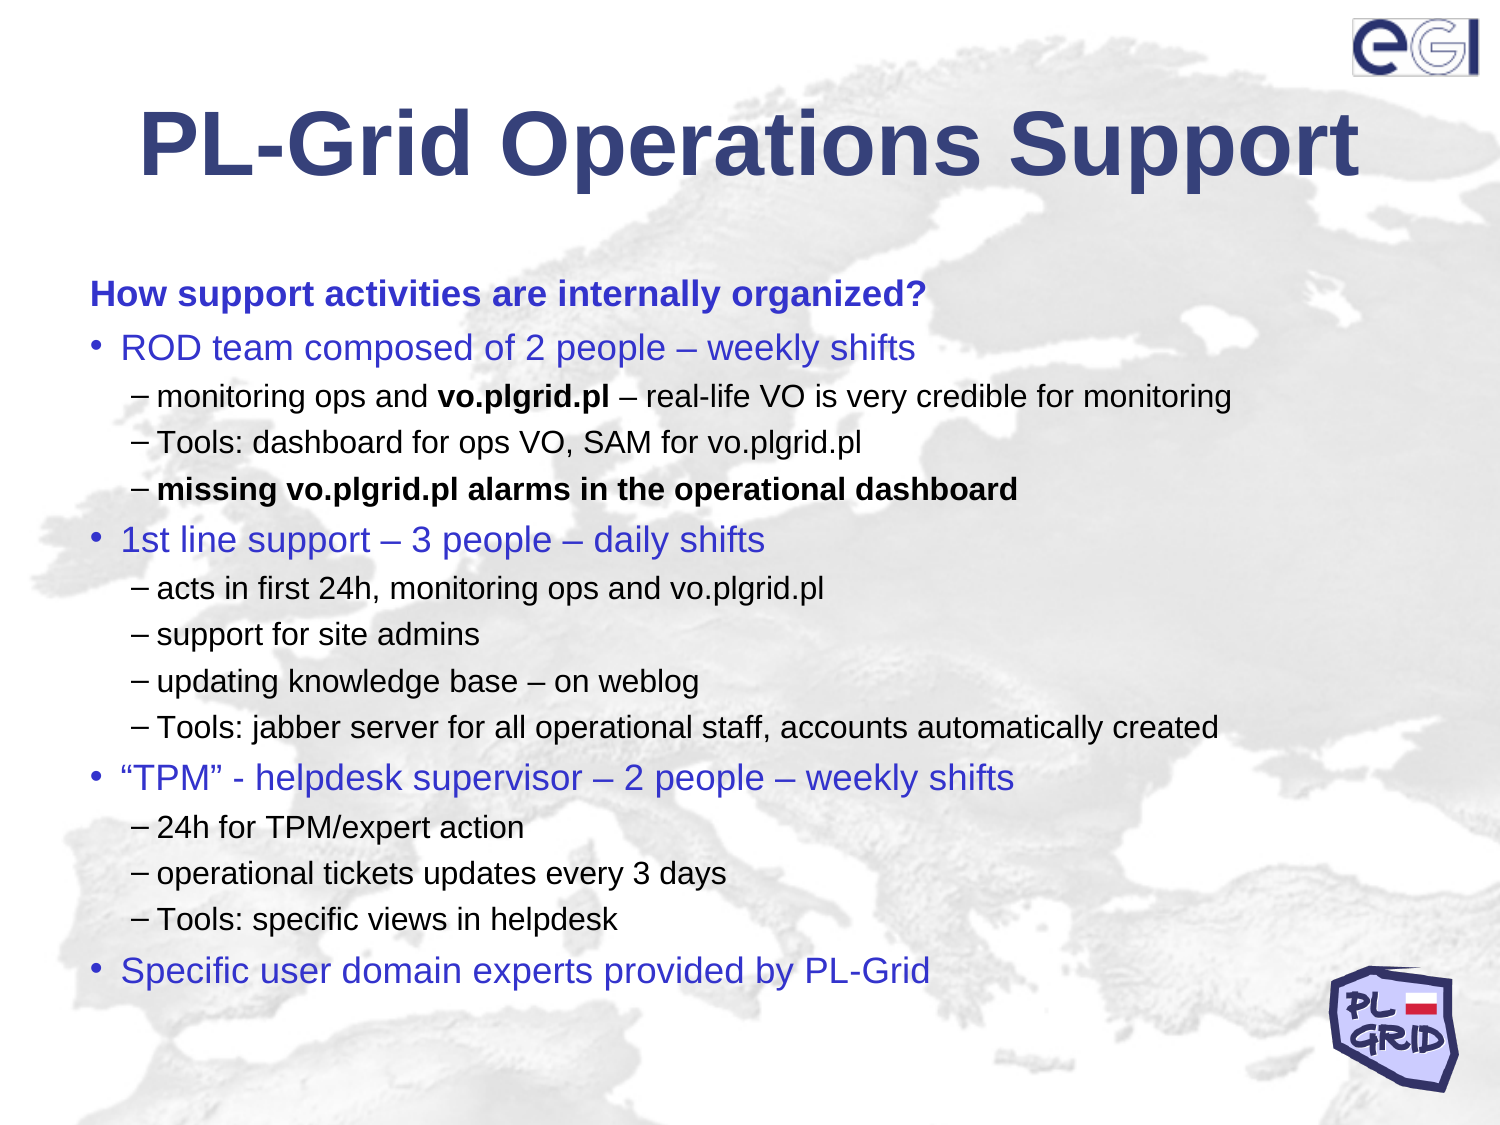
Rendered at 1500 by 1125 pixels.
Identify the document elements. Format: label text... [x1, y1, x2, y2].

picture [0, 0, 1500, 1125]
title PL-Grid Operations Support [75, 13, 1426, 262]
list How support activities are internally organized? ROD team composed of 2 people – weekly shifts monitoring ops and vo.plgrid.pl – real-life VO is very credible for monitoring Tools: dashboard for ops VO, SAM for vo.plgrid.pl missing vo.plgrid.pl alarms in the operational dashboard 1st line support – 3 people – daily shifts acts in first 24h, monitoring ops and vo.plgrid.pl support for site admins updating knowledge base – on weblog Tools: jabber server for all operational staff, accounts automatically created “TPM” - helpdesk supervisor – 2 people – weekly shifts 24h for TPM/expert action operational tickets updates every 3 days Tools: specific views in helpdesk Specific user domain experts provided by PL-Grid [75, 262, 1426, 1006]
